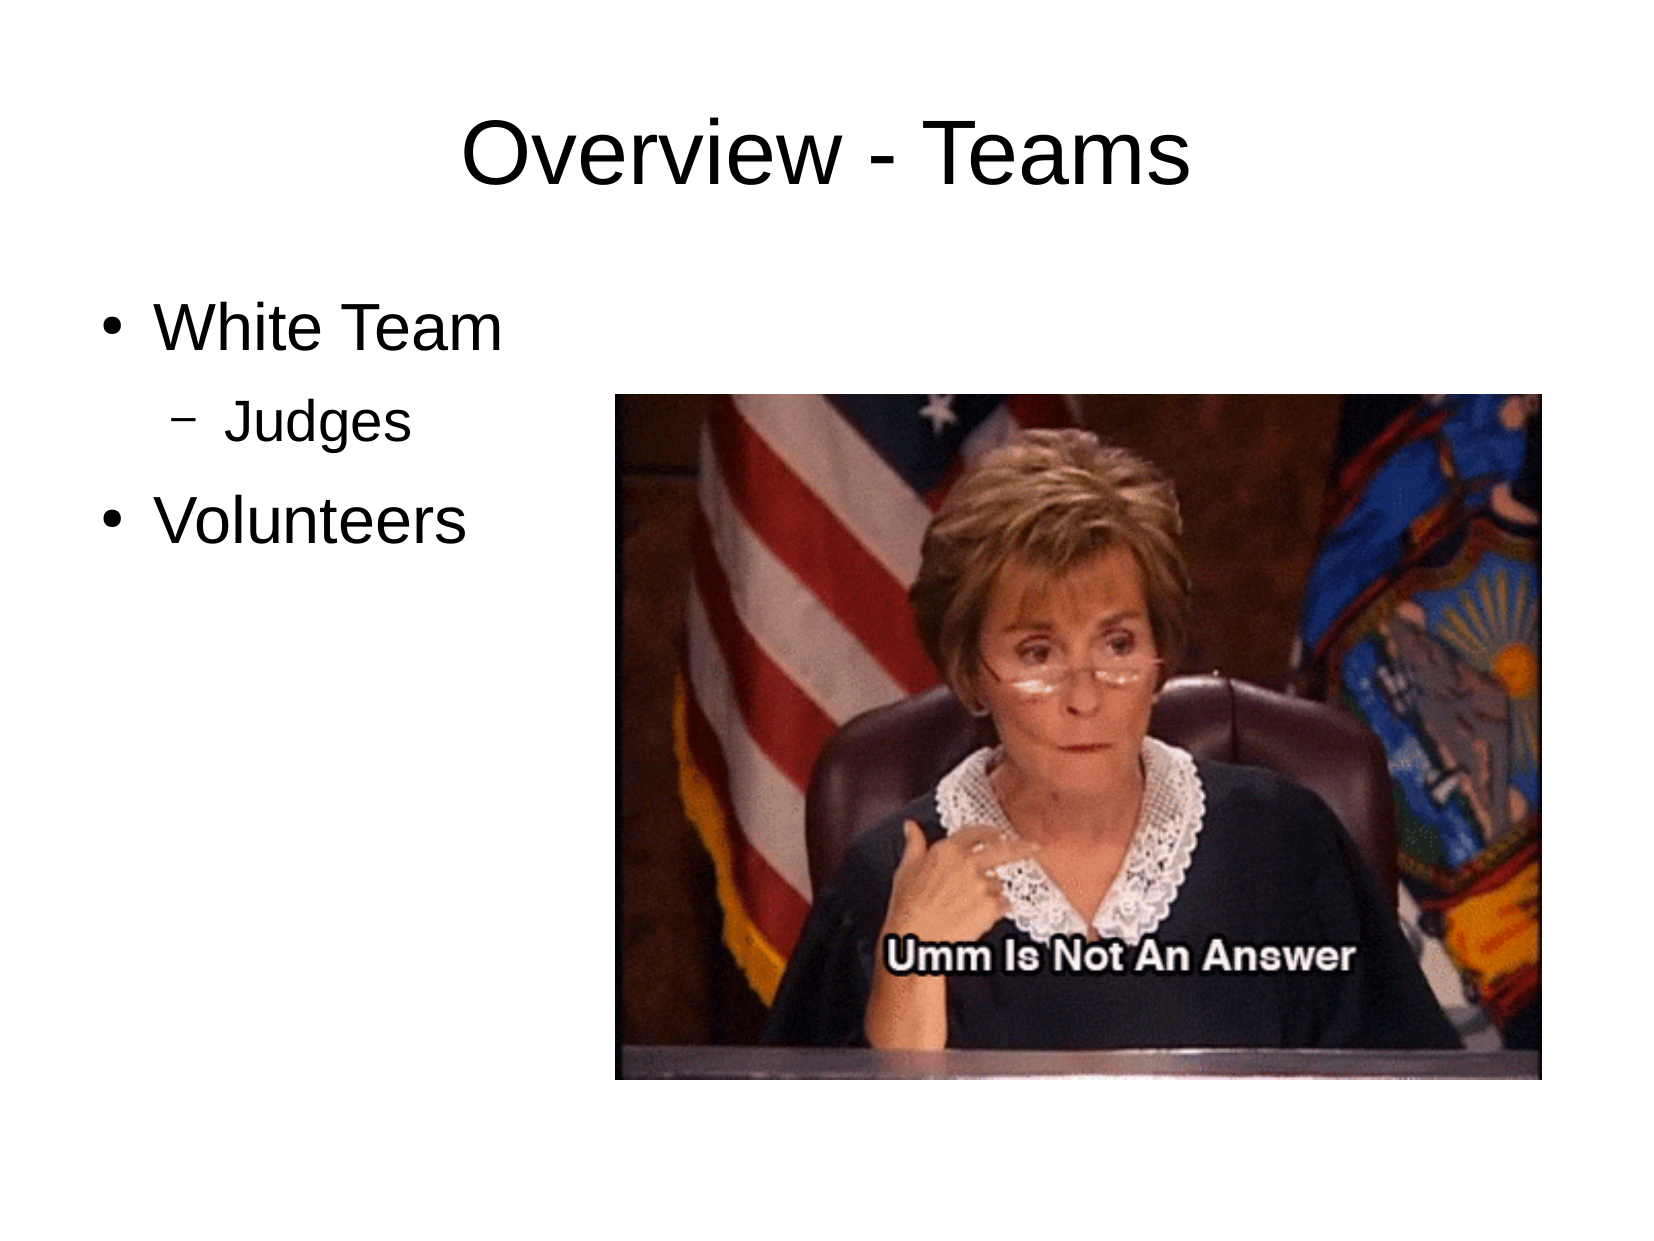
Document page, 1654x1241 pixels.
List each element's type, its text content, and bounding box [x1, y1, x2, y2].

list White Team Judges Volunteers [82, 290, 1571, 1010]
title Overview - Teams [82, 49, 1571, 257]
picture [615, 394, 1542, 1081]
